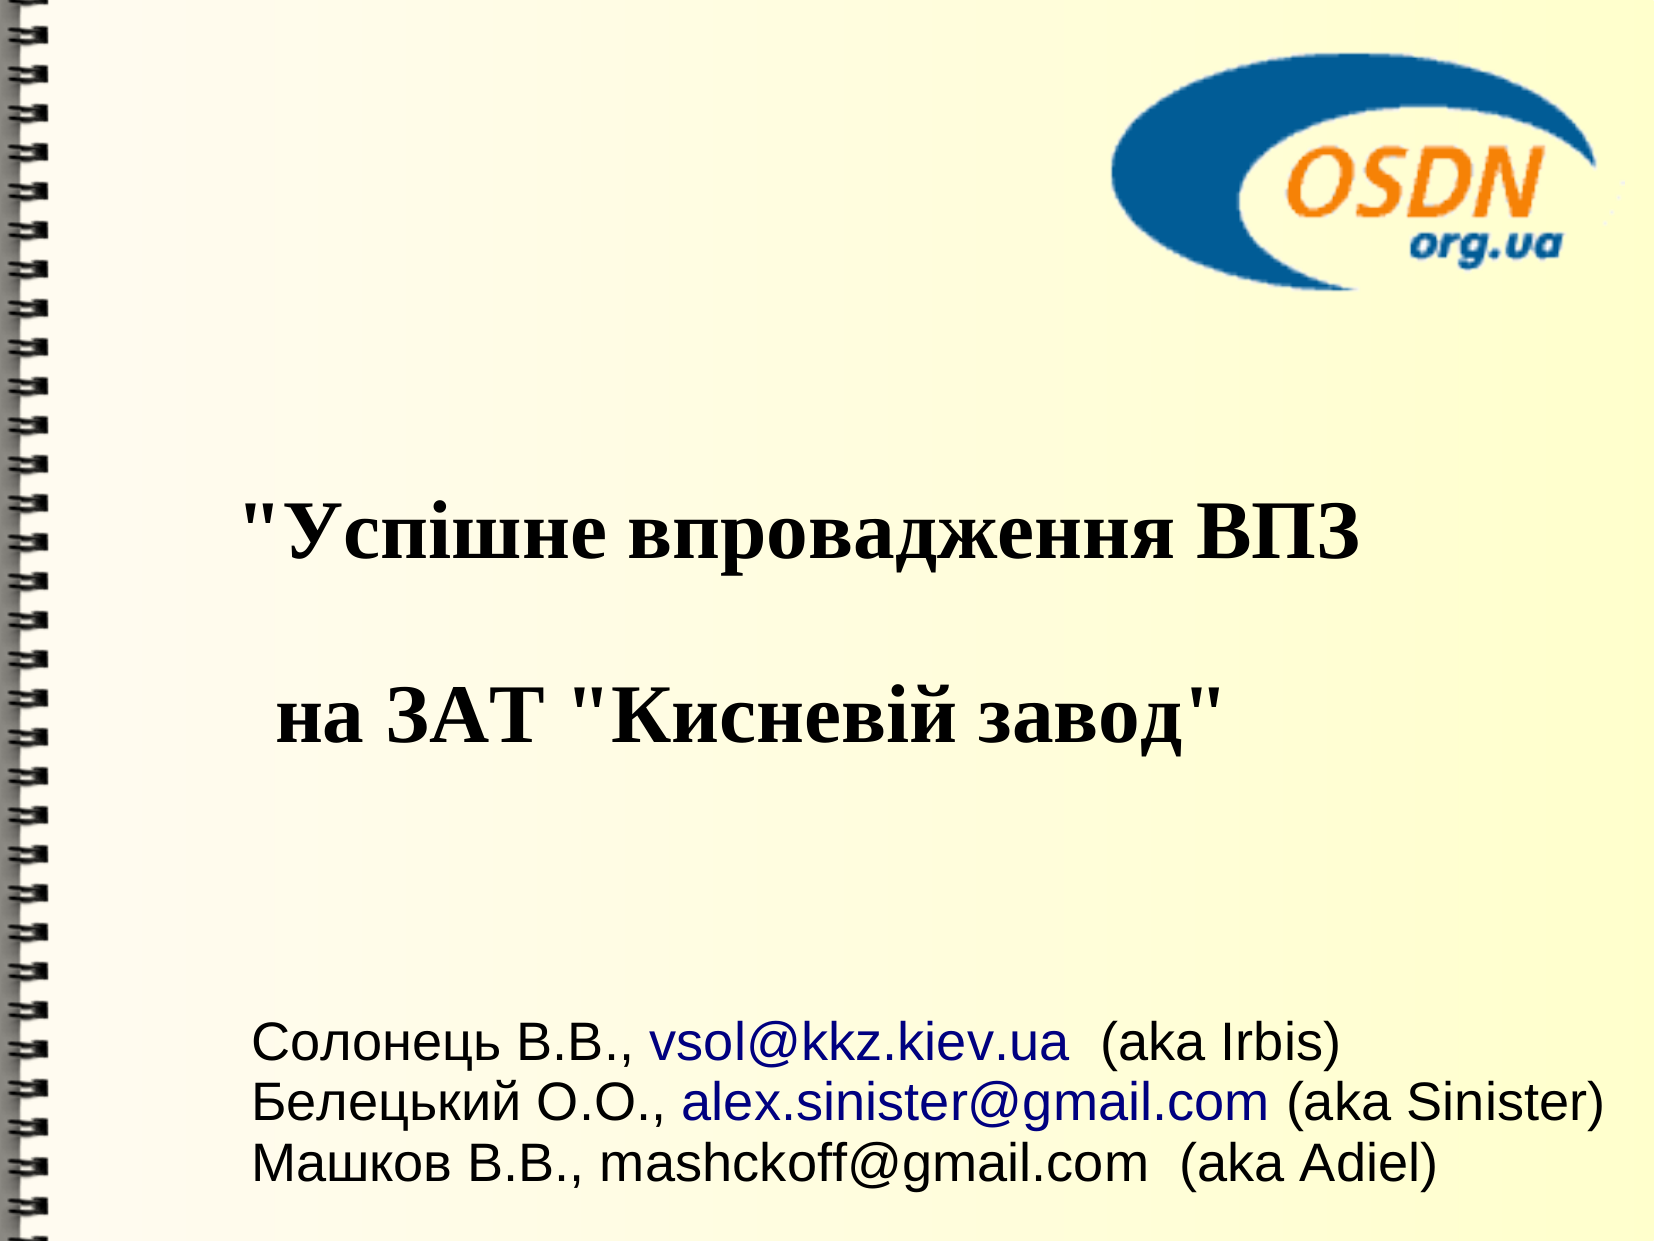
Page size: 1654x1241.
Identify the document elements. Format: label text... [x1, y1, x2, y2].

picture [1092, 36, 1625, 296]
text_box "Успішне впровадження ВПЗ на ЗАТ "Кисневій завод" [118, 476, 1536, 827]
text_box Солонець В.В., vsol@kkz.kiev.ua (aka Irbis) Белецький О.О., alex.sinister@gmail.com (aka Sinister) Машков В.В., mashckoff@gmail.com (aka Adiel) [236, 1003, 1654, 1201]
picture [0, 0, 1654, 1241]
